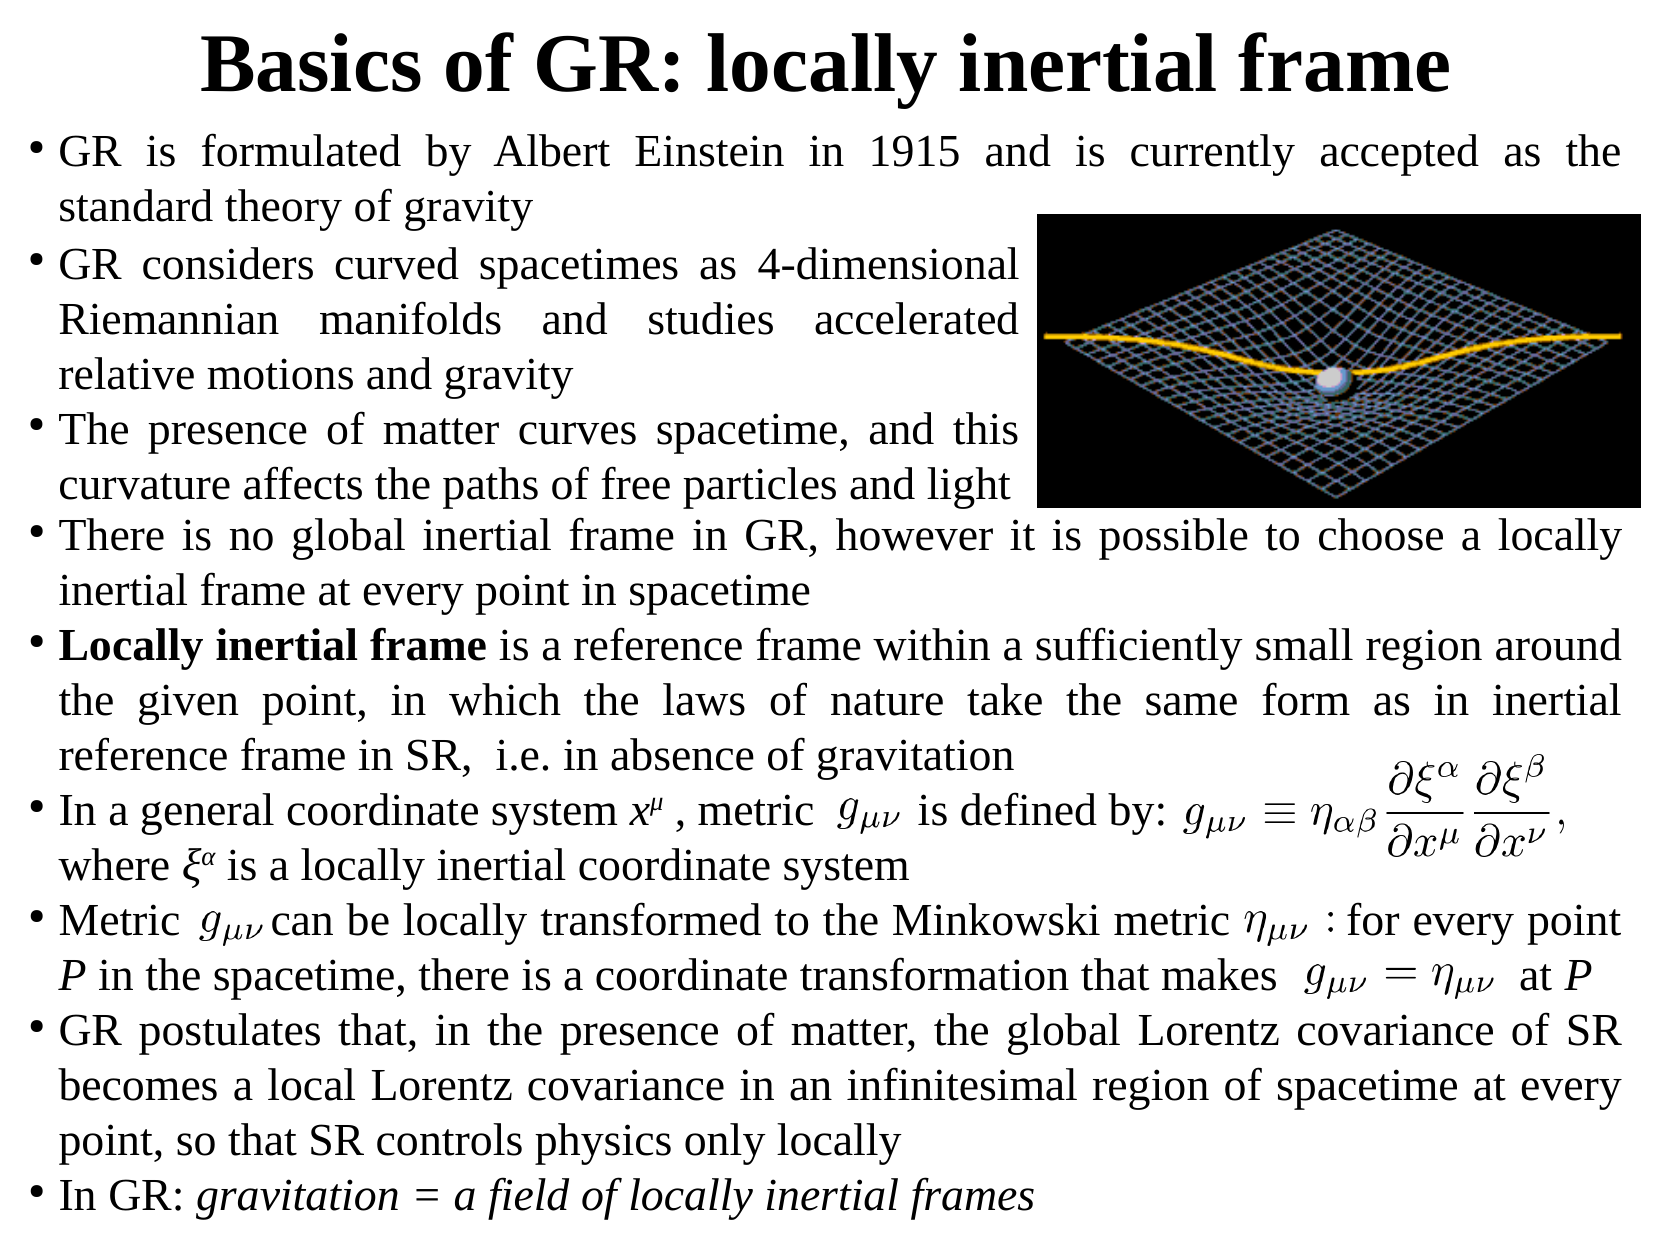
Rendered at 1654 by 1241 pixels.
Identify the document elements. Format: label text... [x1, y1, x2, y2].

list GR considers curved spacetimes as 4-dimensional Riemannian manifolds and studies accelerated relative motions and gravity The presence of matter curves spacetime, and this curvature affects the paths of free particles and light [28, 233, 1021, 504]
picture [199, 911, 263, 946]
picture [1183, 753, 1564, 857]
title Basics of GR: locally inertial frame [27, 11, 1626, 106]
list GR is formulated by Albert Einstein in 1915 and is currently accepted as the standard theory of gravity [28, 121, 1624, 232]
list There is no global inertial frame in GR, however it is possible to choose a locally inertial frame at every point in spacetime Locally inertial frame is a reference frame within a sufficiently small region around the given point, in which the laws of nature take the same form as in inertial reference frame in SR, i.e. in absence of gravitation In a general coordinate system xμ , metric is defined by: where ξα is a locally inertial coordinate system Metric can be locally transformed to the Minkowski metric for every point P in the spacetime, there is a coordinate transformation that makes at P GR postulates that, in the presence of matter, the global Lorentz covariance of SR becomes a local Lorentz covariance in an infinitesimal region of spacetime at every point, so that SR controls physics only locally In GR: gravitation = a field of locally inertial frames [28, 504, 1624, 1220]
picture [1244, 911, 1333, 946]
picture [1304, 964, 1494, 999]
picture [1037, 214, 1641, 508]
picture [837, 798, 900, 834]
